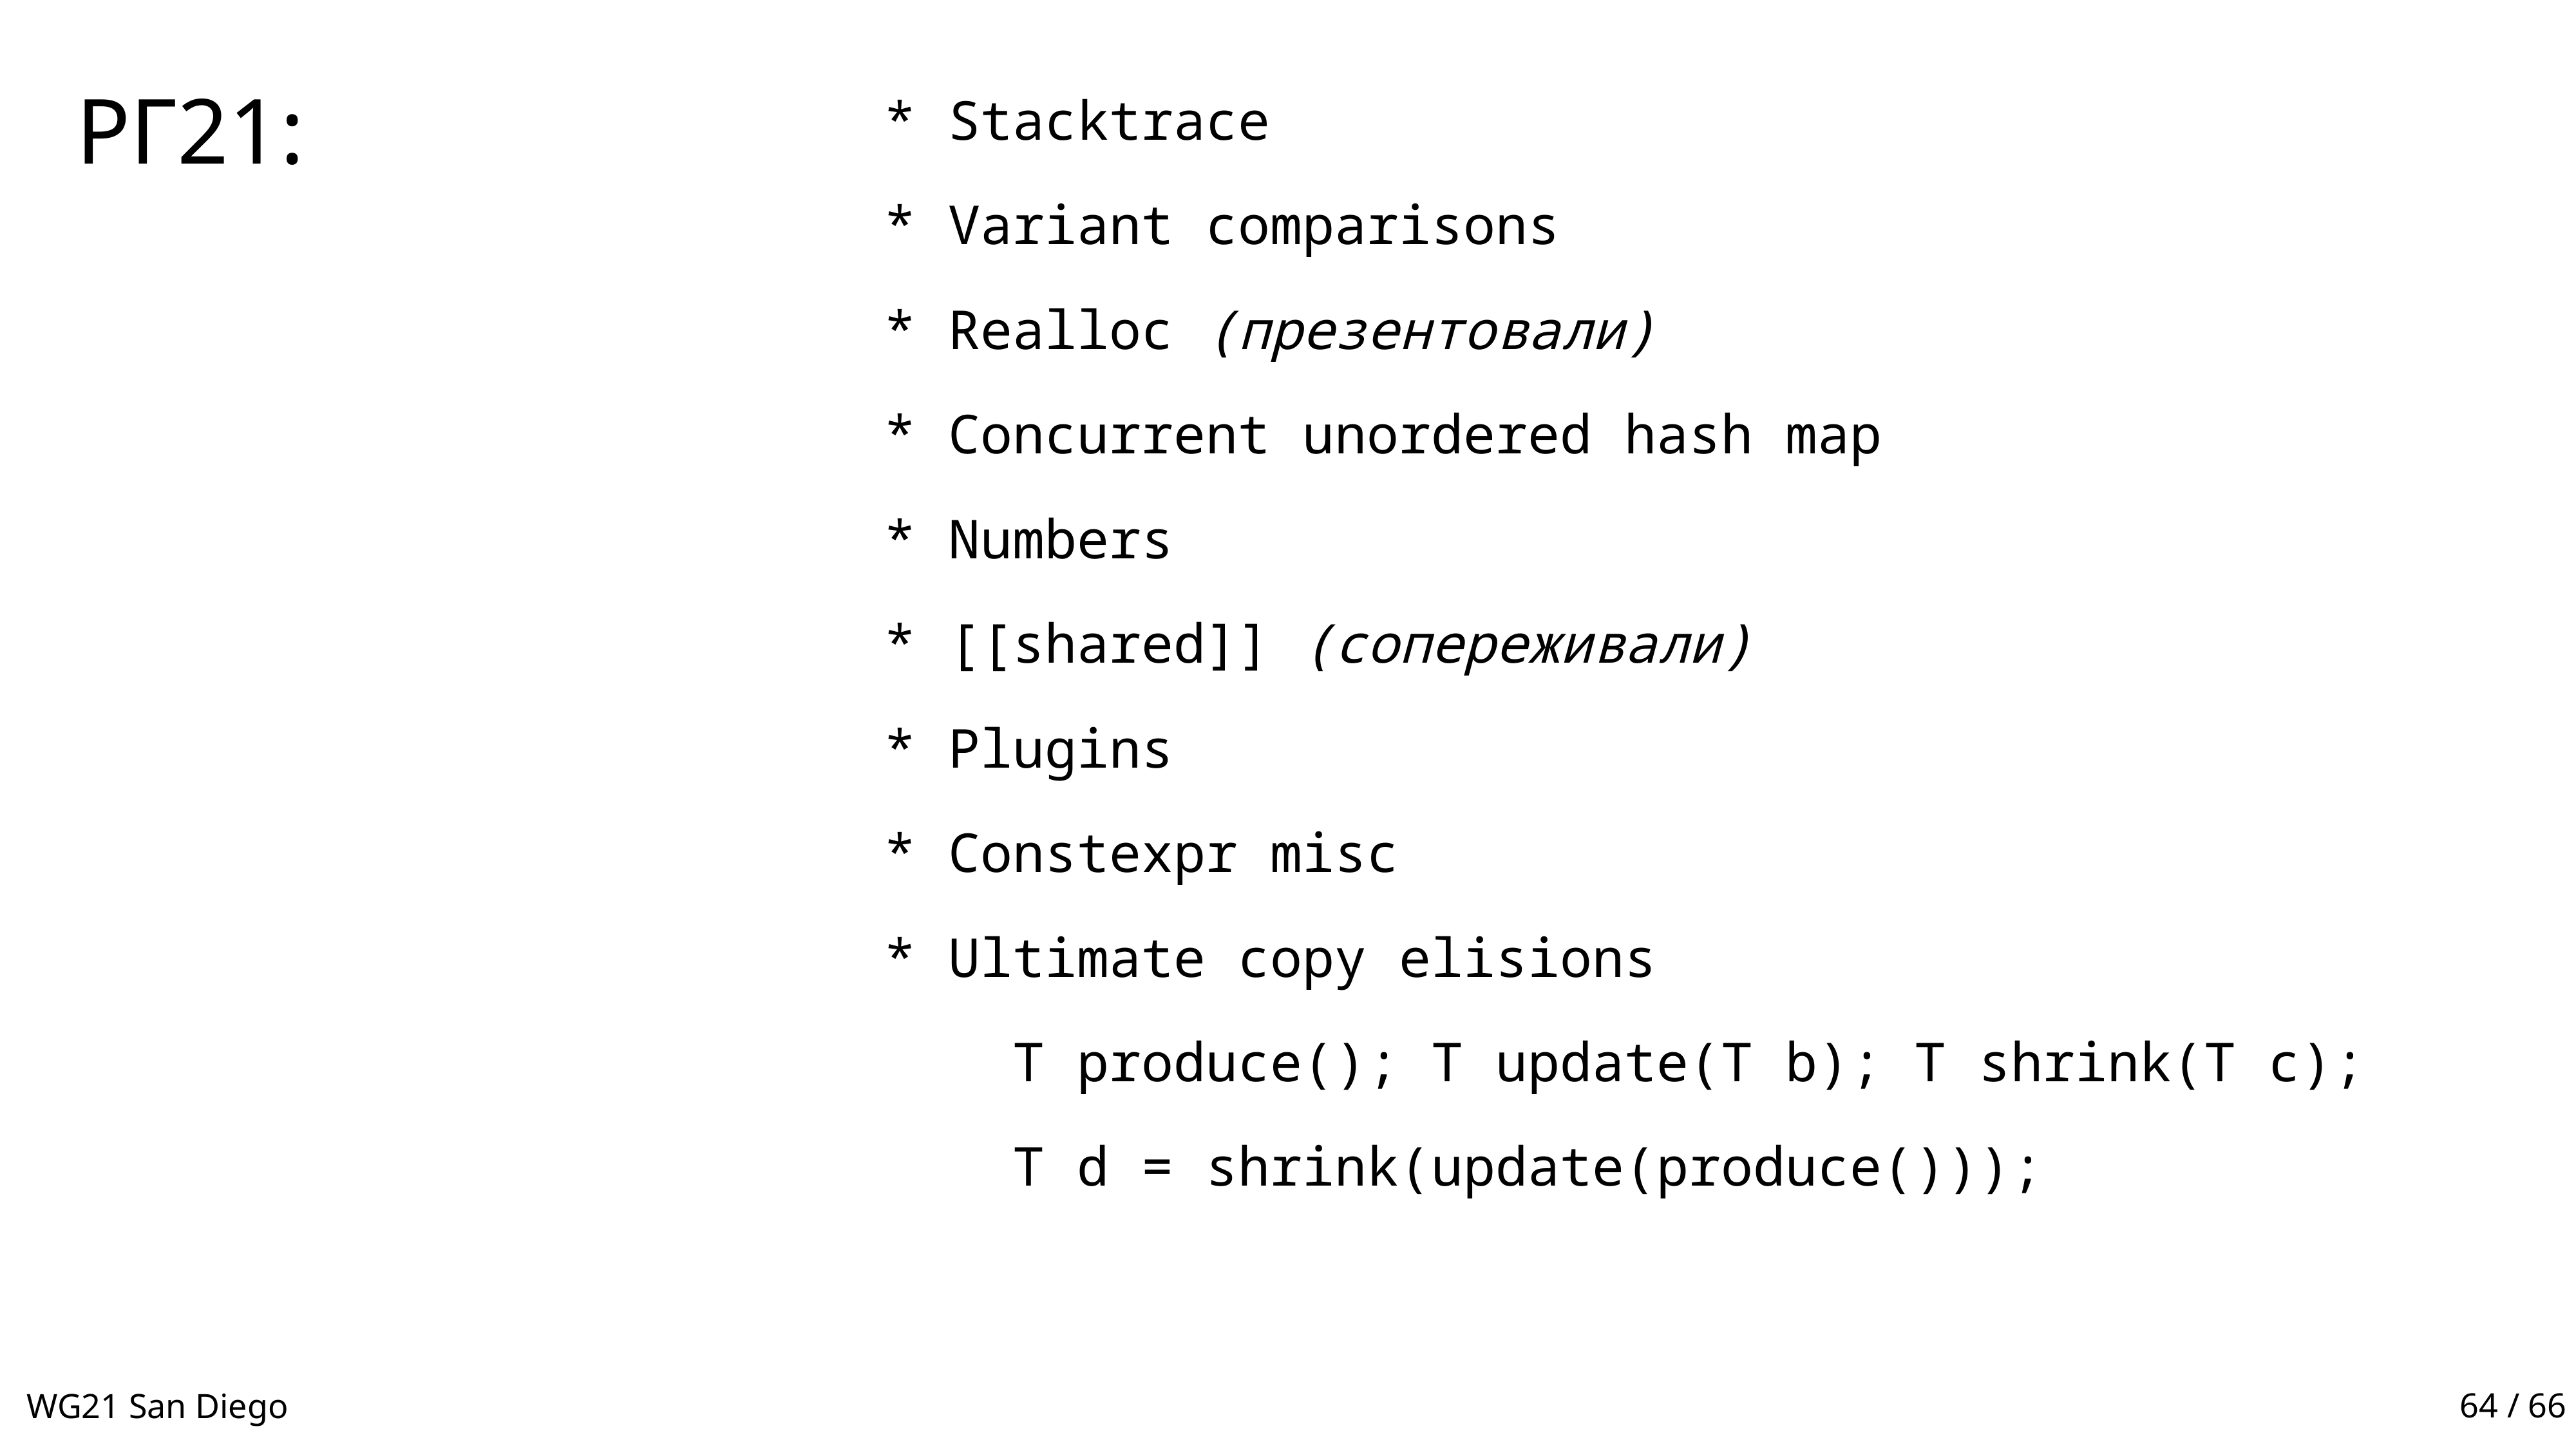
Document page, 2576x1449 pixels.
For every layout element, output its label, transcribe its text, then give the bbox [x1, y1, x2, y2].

list WG21 San Diego [17, 1376, 1114, 1431]
list * Stacktrace * Variant comparisons * Realloc (презентовали) * Concurrent unordered hash map * Numbers * [[shared]] (сопереживали) * Plugins * Constexpr misc * Ultimate copy elisions T produce(); T update(T b); T shrink(T c); T d = shrink(update(produce())); [875, 81, 2460, 1249]
list <number> / 66 [1479, 1376, 2576, 1431]
title РГ21: [66, 81, 802, 486]
